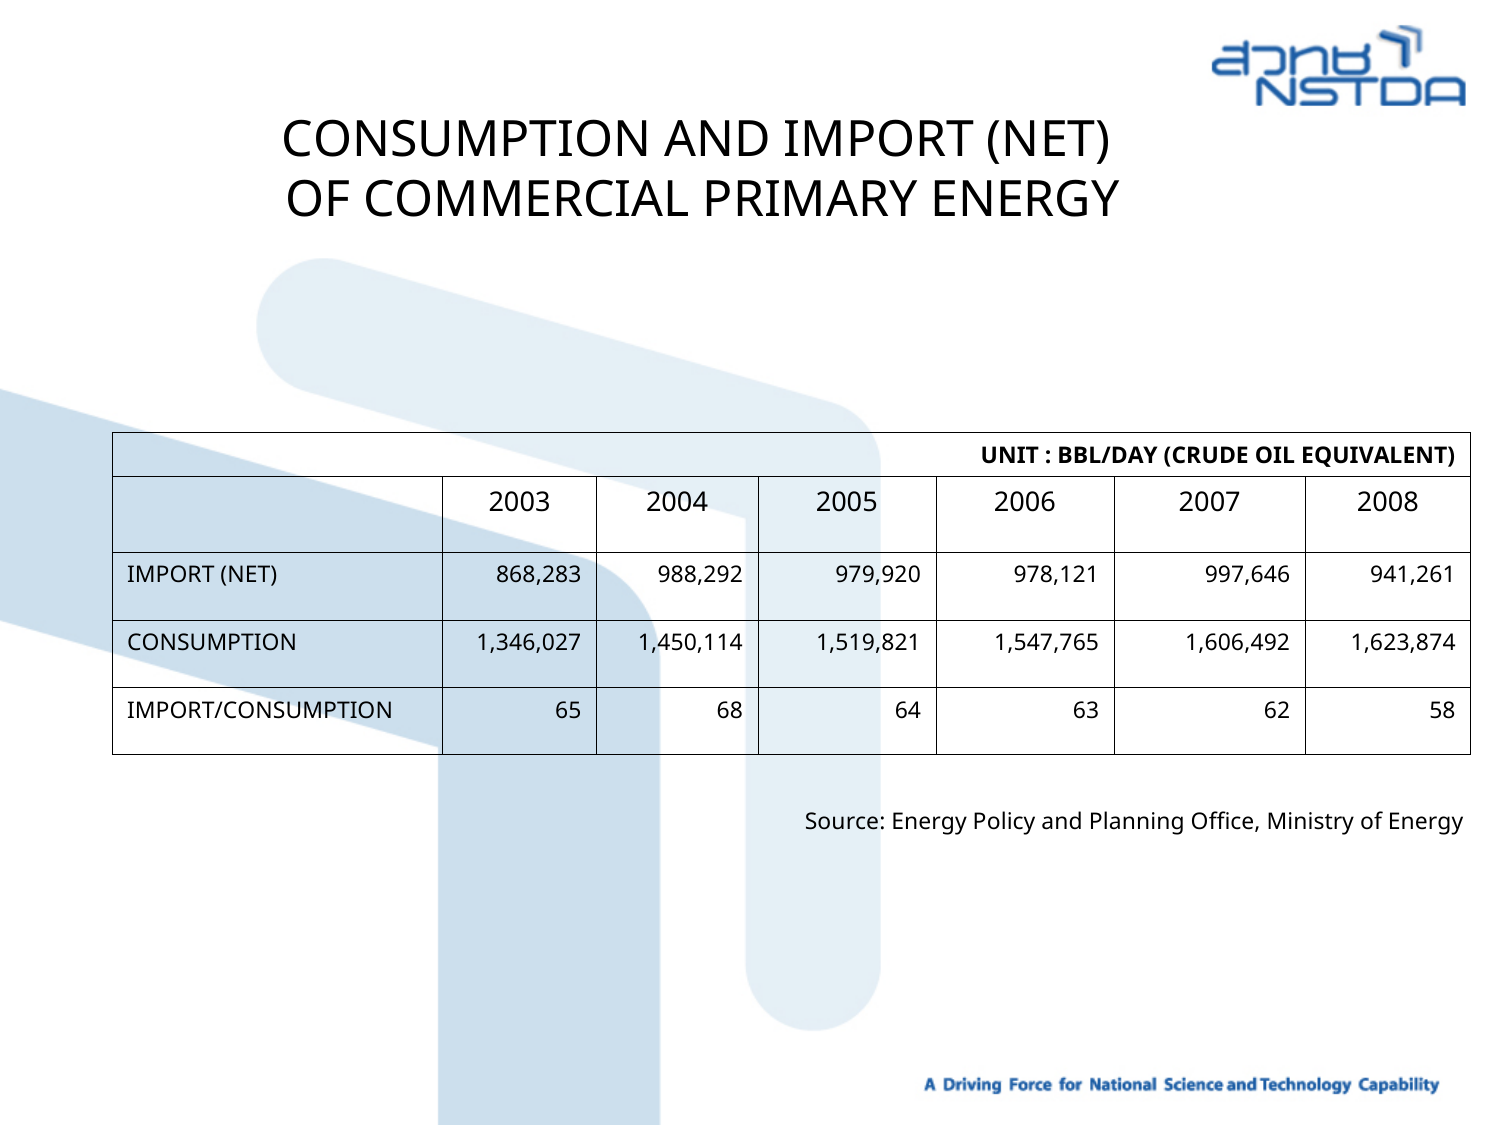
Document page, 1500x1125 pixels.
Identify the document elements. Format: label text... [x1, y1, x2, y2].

picture [0, 0, 1500, 1125]
table_cell 2003 [443, 477, 596, 552]
table_cell 1,450,114 [597, 621, 758, 687]
table_cell 58 [1306, 688, 1470, 754]
table_cell 2008 [1306, 477, 1470, 552]
table_cell CONSUMPTION [113, 621, 442, 687]
table_cell 2004 [597, 477, 758, 552]
table_cell 1,346,027 [443, 621, 596, 687]
text_box Source: Energy Policy and Planning Office, Ministry of Energy [790, 798, 1480, 842]
table_cell IMPORT/CONSUMPTION [113, 688, 442, 754]
table_cell [113, 477, 442, 552]
table_cell 2005 [759, 477, 936, 552]
table_cell 68 [597, 688, 758, 754]
table_cell 2007 [1115, 477, 1305, 552]
table_cell 978,121 [937, 553, 1114, 620]
table_cell 1,519,821 [759, 621, 936, 687]
table_cell 1,623,874 [1306, 621, 1470, 687]
table_cell 64 [759, 688, 936, 754]
table_cell 1,547,765 [937, 621, 1114, 687]
table_cell IMPORT (NET) [113, 553, 442, 620]
table_header UNIT : BBL/DAY (CRUDE OIL EQUIVALENT) [113, 433, 1470, 476]
table_cell 2006 [937, 477, 1114, 552]
table_cell 1,606,492 [1115, 621, 1305, 687]
table_cell 941,261 [1306, 553, 1470, 620]
table_cell 65 [443, 688, 596, 754]
table_cell 868,283 [443, 553, 596, 620]
table_cell 62 [1115, 688, 1305, 754]
table_cell 63 [937, 688, 1114, 754]
table_cell 979,920 [759, 553, 936, 620]
table_cell 988,292 [597, 553, 758, 620]
title CONSUMPTION AND IMPORT (NET) OF COMMERCIAL PRIMARY ENERGY [111, 78, 1294, 256]
table_cell 997,646 [1115, 553, 1305, 620]
